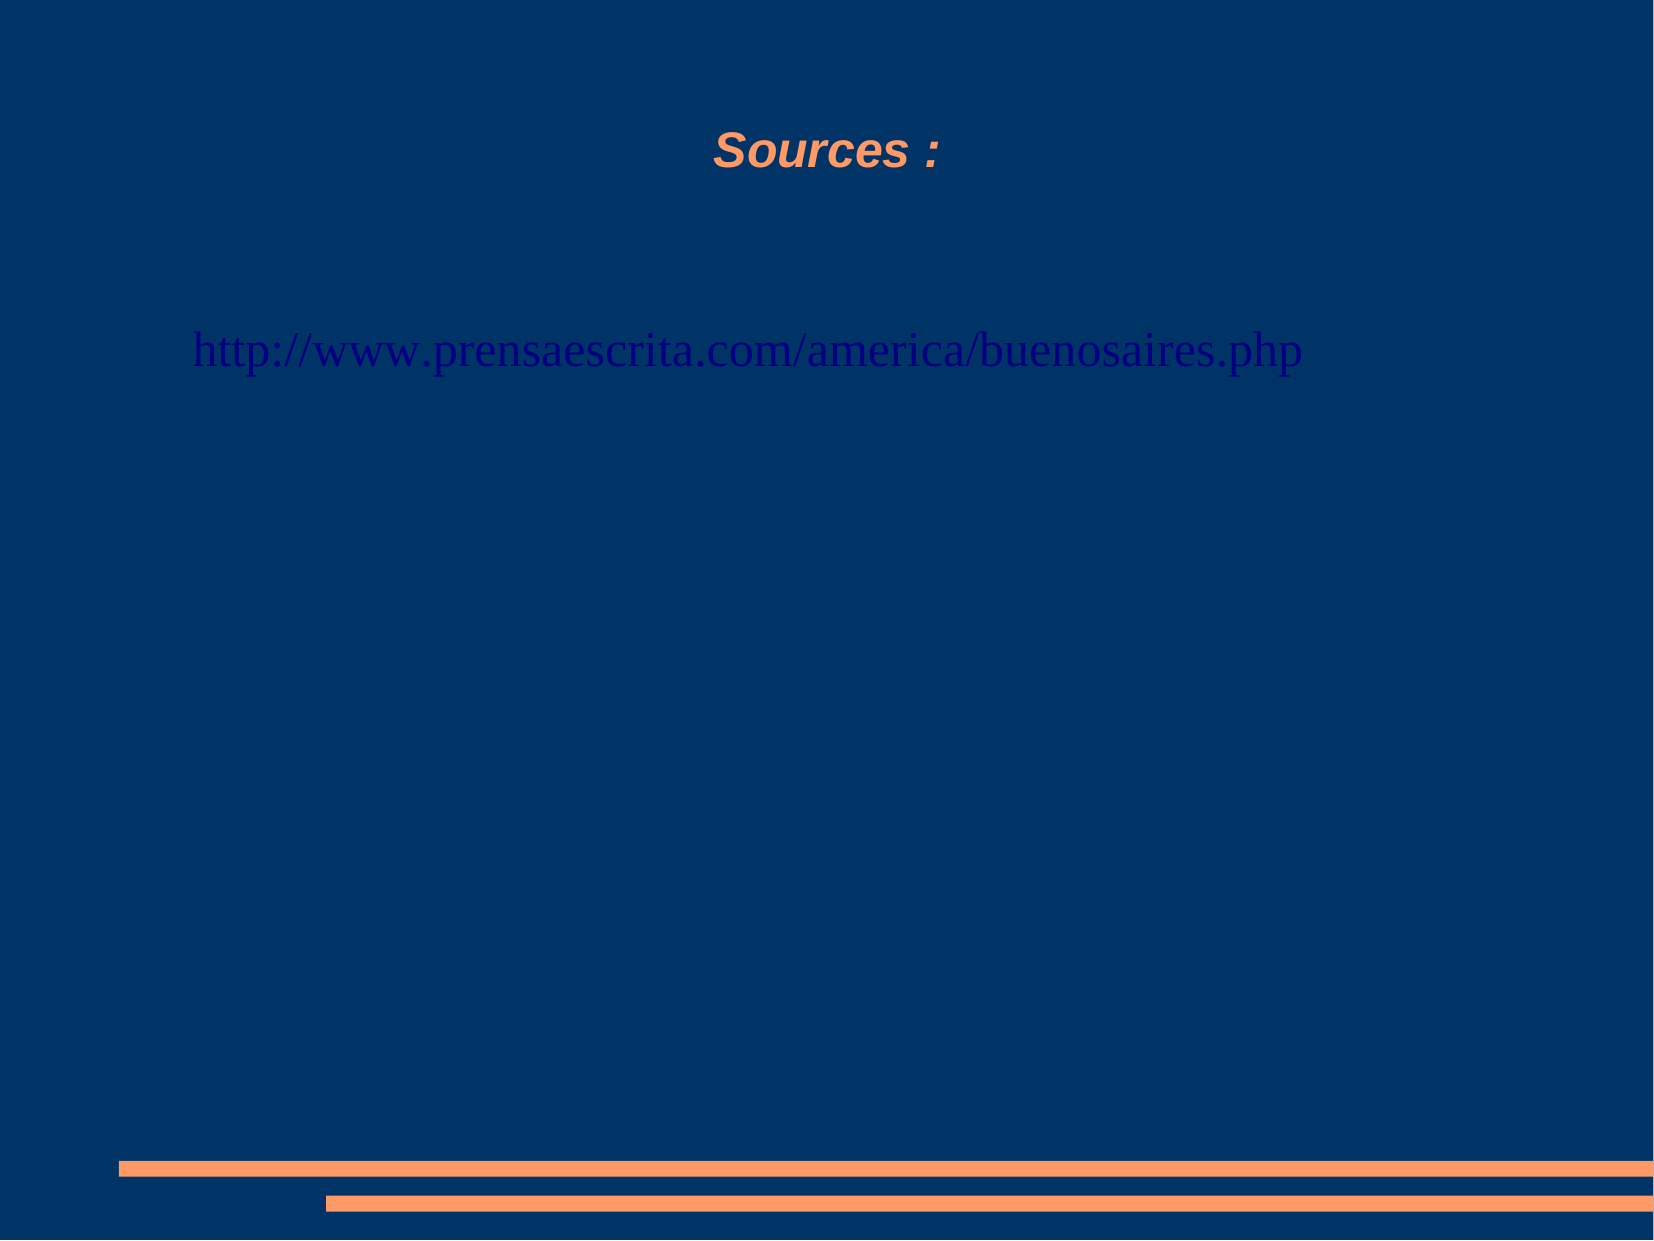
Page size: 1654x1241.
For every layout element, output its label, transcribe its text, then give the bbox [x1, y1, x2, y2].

title Sources : [121, 46, 1534, 254]
list http://www.prensaescrita.com/america/buenosaires.php [121, 322, 1561, 1132]
